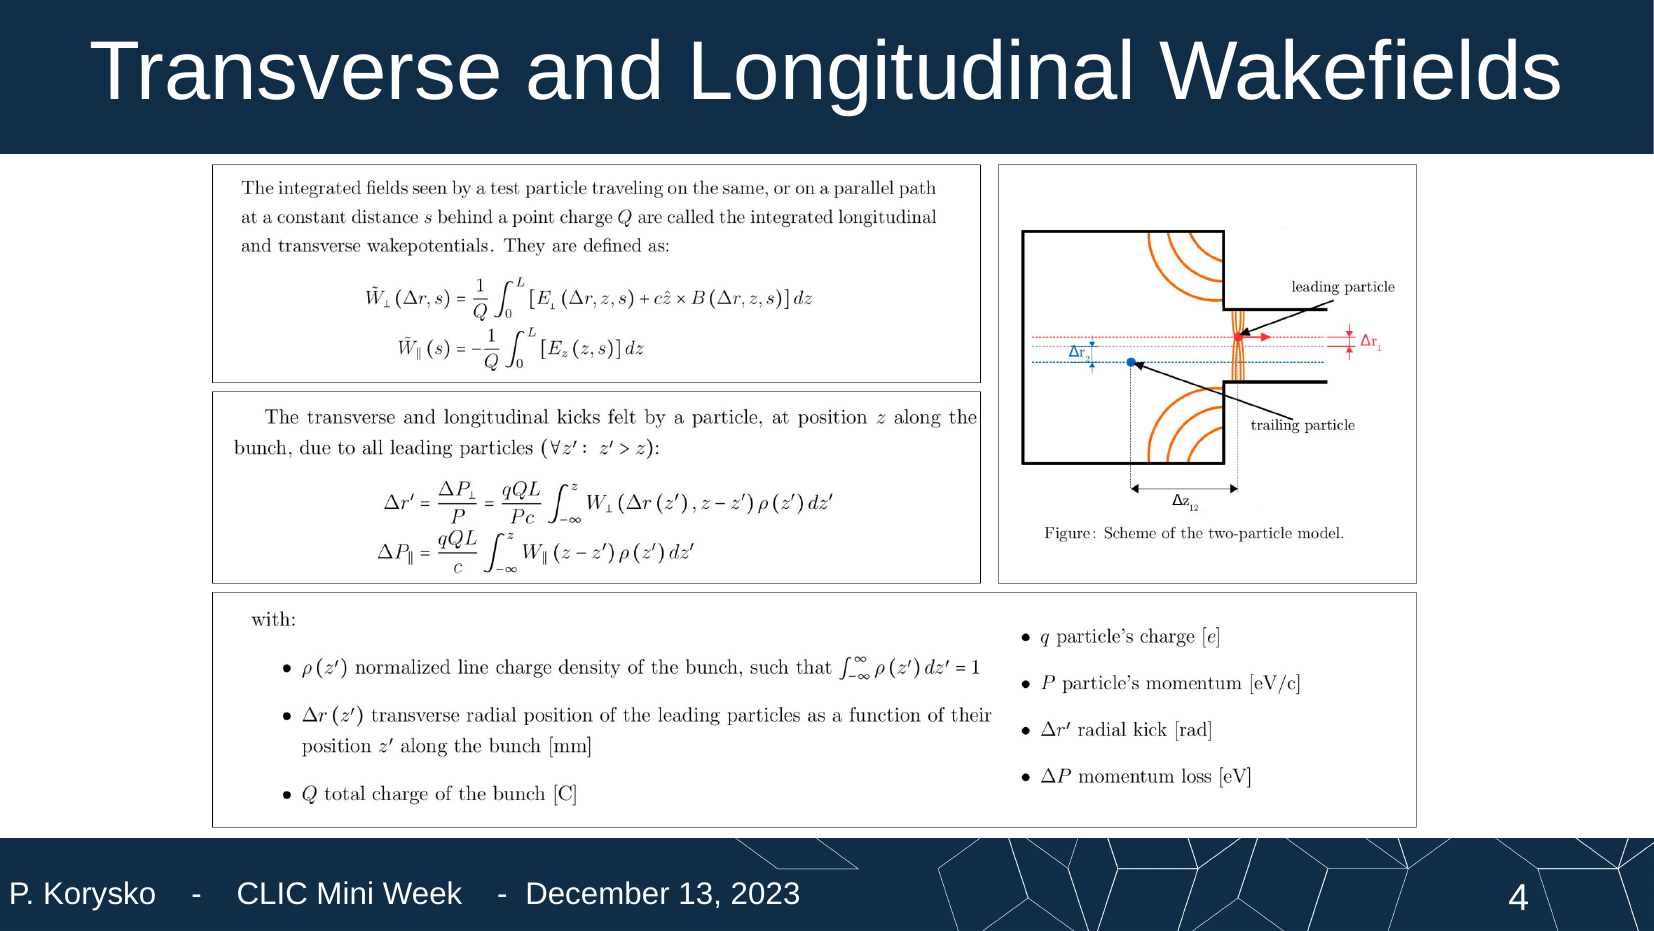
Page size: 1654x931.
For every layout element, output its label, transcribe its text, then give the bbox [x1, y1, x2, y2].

text_box <number> [1493, 868, 1654, 931]
picture [208, 159, 1423, 833]
picture [0, 838, 1654, 931]
picture [0, 0, 1654, 154]
text_box P. Korysko - CLIC Mini Week - December 13, 2023 [0, 868, 957, 931]
